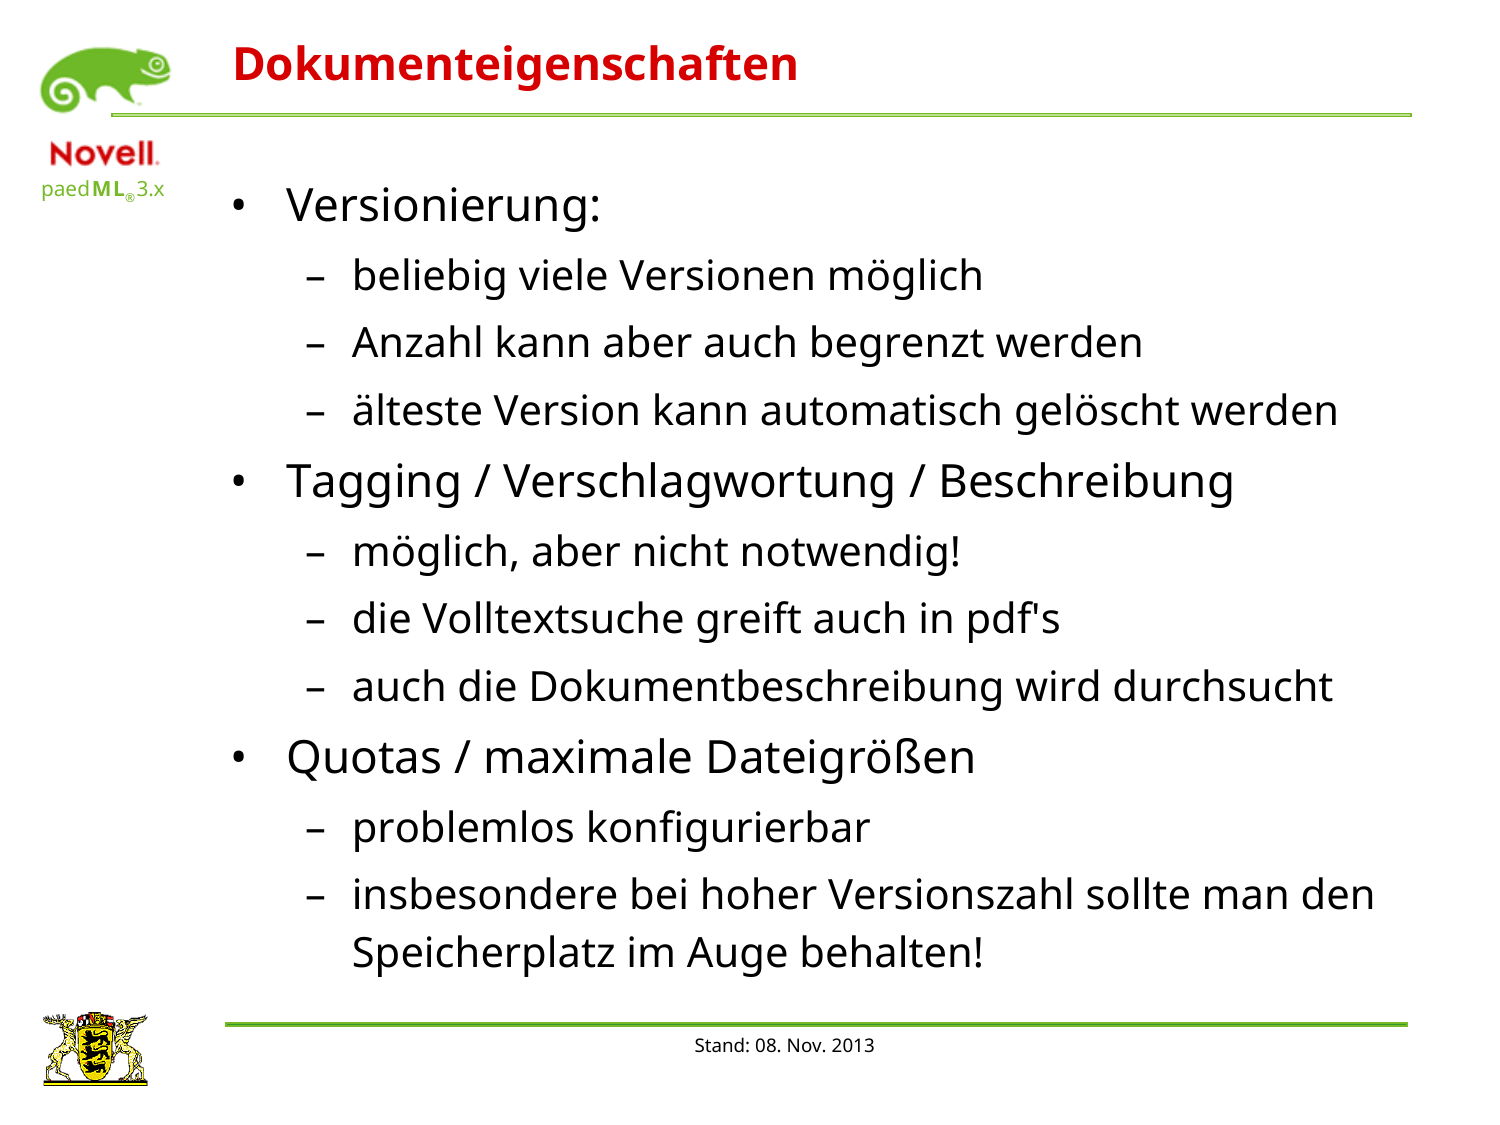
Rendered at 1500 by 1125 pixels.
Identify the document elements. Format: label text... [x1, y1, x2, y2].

title Dokumenteigenschaften [232, 7, 1388, 118]
picture [41, 1011, 148, 1088]
picture [26, 30, 184, 188]
list Versionierung: beliebig viele Versionen möglich Anzahl kann aber auch begrenzt werden älteste Version kann automatisch gelöscht werden Tagging / Verschlagwortung / Beschreibung möglich, aber nicht notwendig! die Volltextsuche greift auch in pdf's auch die Dokumentbeschreibung wird durchsucht Quotas / maximale Dateigrößen problemlos konfigurierbar insbesondere bei hoher Versionszahl sollte man den Speicherplatz im Auge behalten! [230, 172, 1388, 901]
